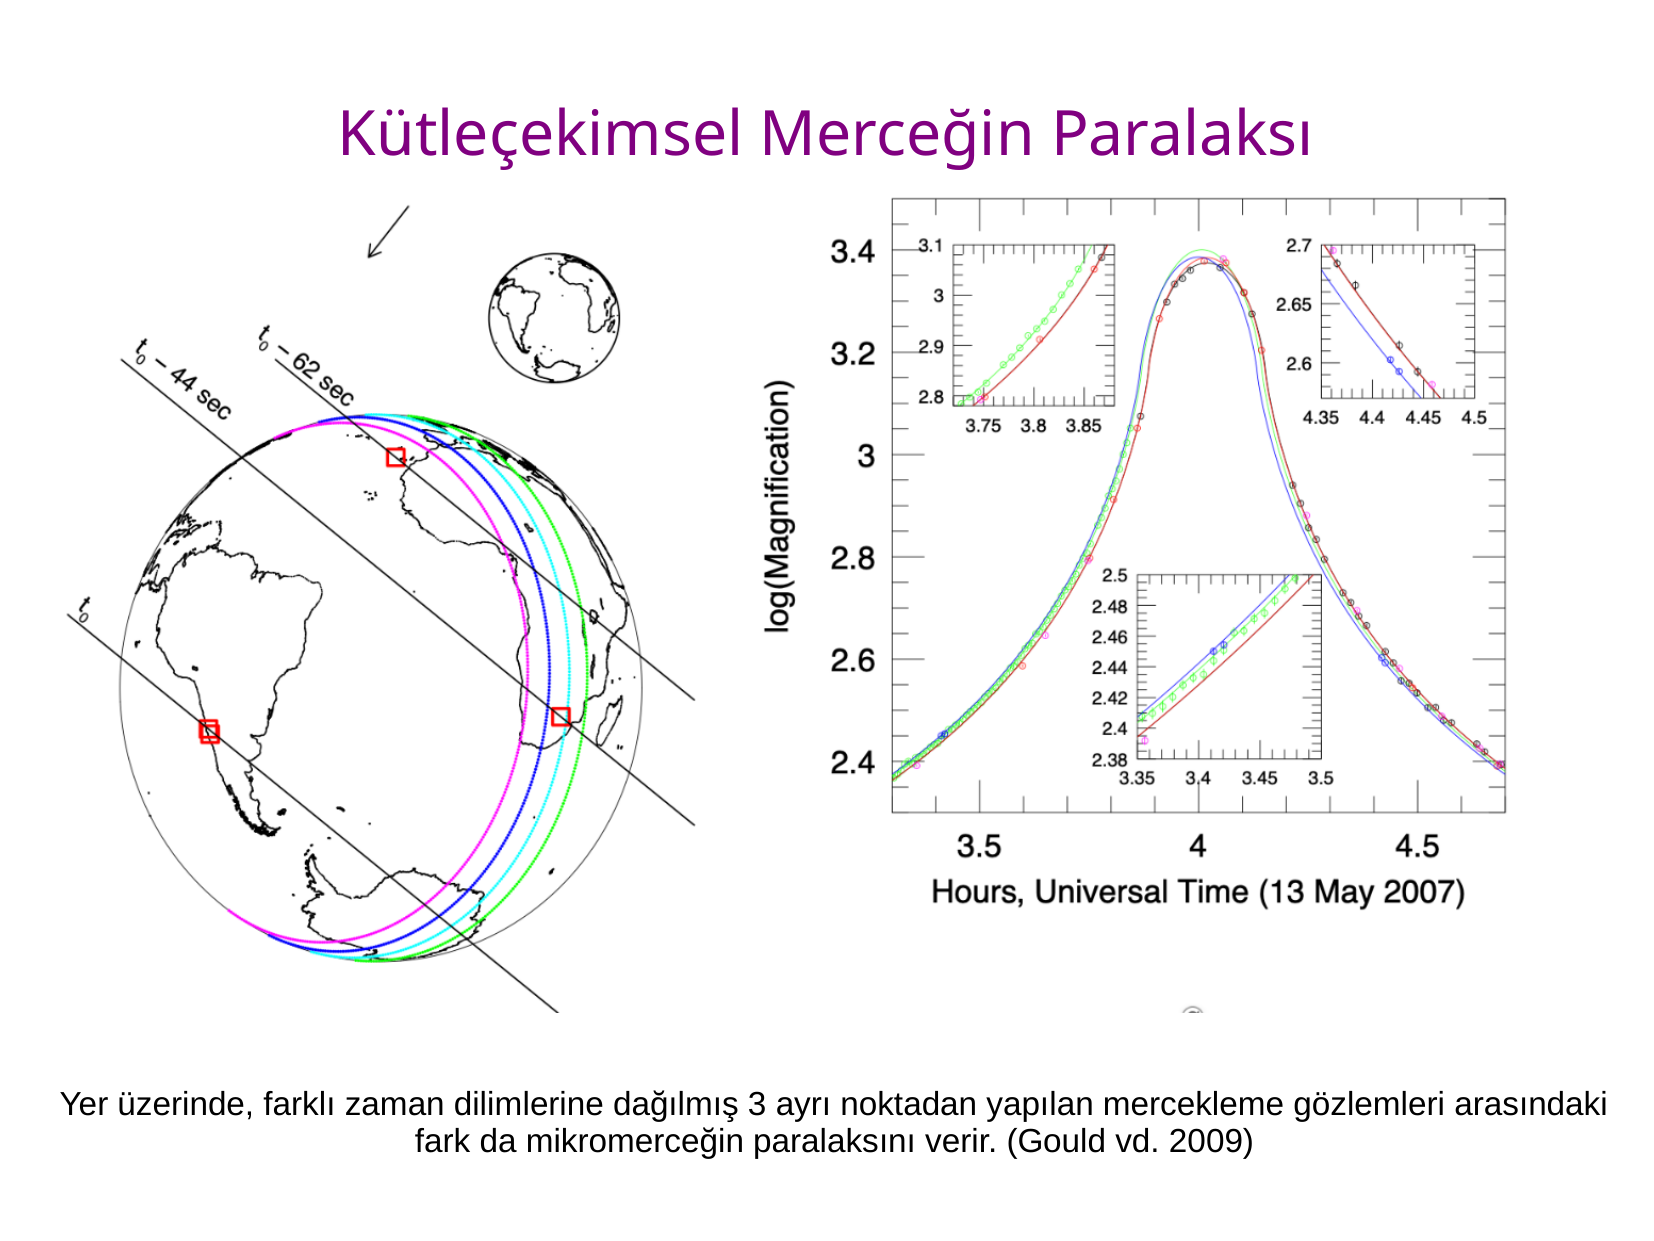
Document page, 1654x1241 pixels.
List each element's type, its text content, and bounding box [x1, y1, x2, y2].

title Kütleçekimsel Merceğin Paralaksı [82, 64, 1571, 198]
picture [26, 184, 1569, 1046]
text_box Yer üzerinde, farklı zaman dilimlerine dağılmış 3 ayrı noktadan yapılan mercekleme gözlemleri arasındaki fark da mikromerceğin paralaksını verir. (Gould vd. 2009) [23, 1078, 1647, 1178]
